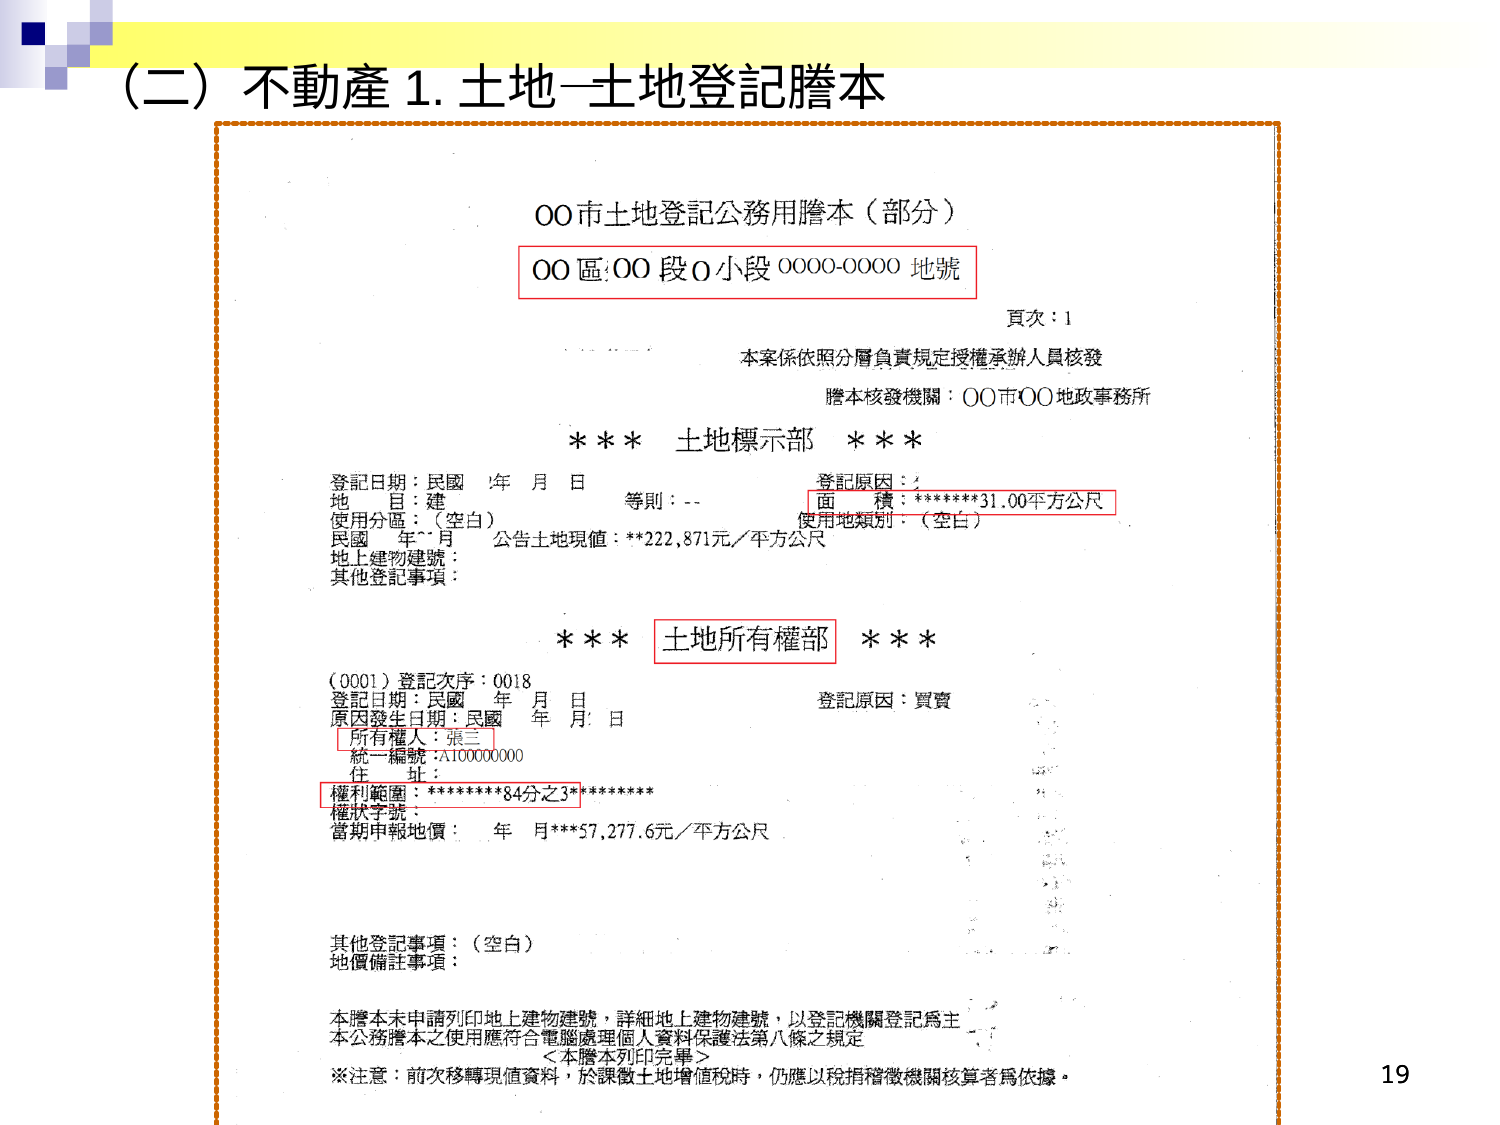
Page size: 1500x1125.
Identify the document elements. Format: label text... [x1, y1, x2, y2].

title （二）不動產1.土地—土地登記謄本 [76, 31, 1427, 141]
picture [218, 125, 1277, 1125]
text_box <編號> [1281, 1025, 1426, 1101]
